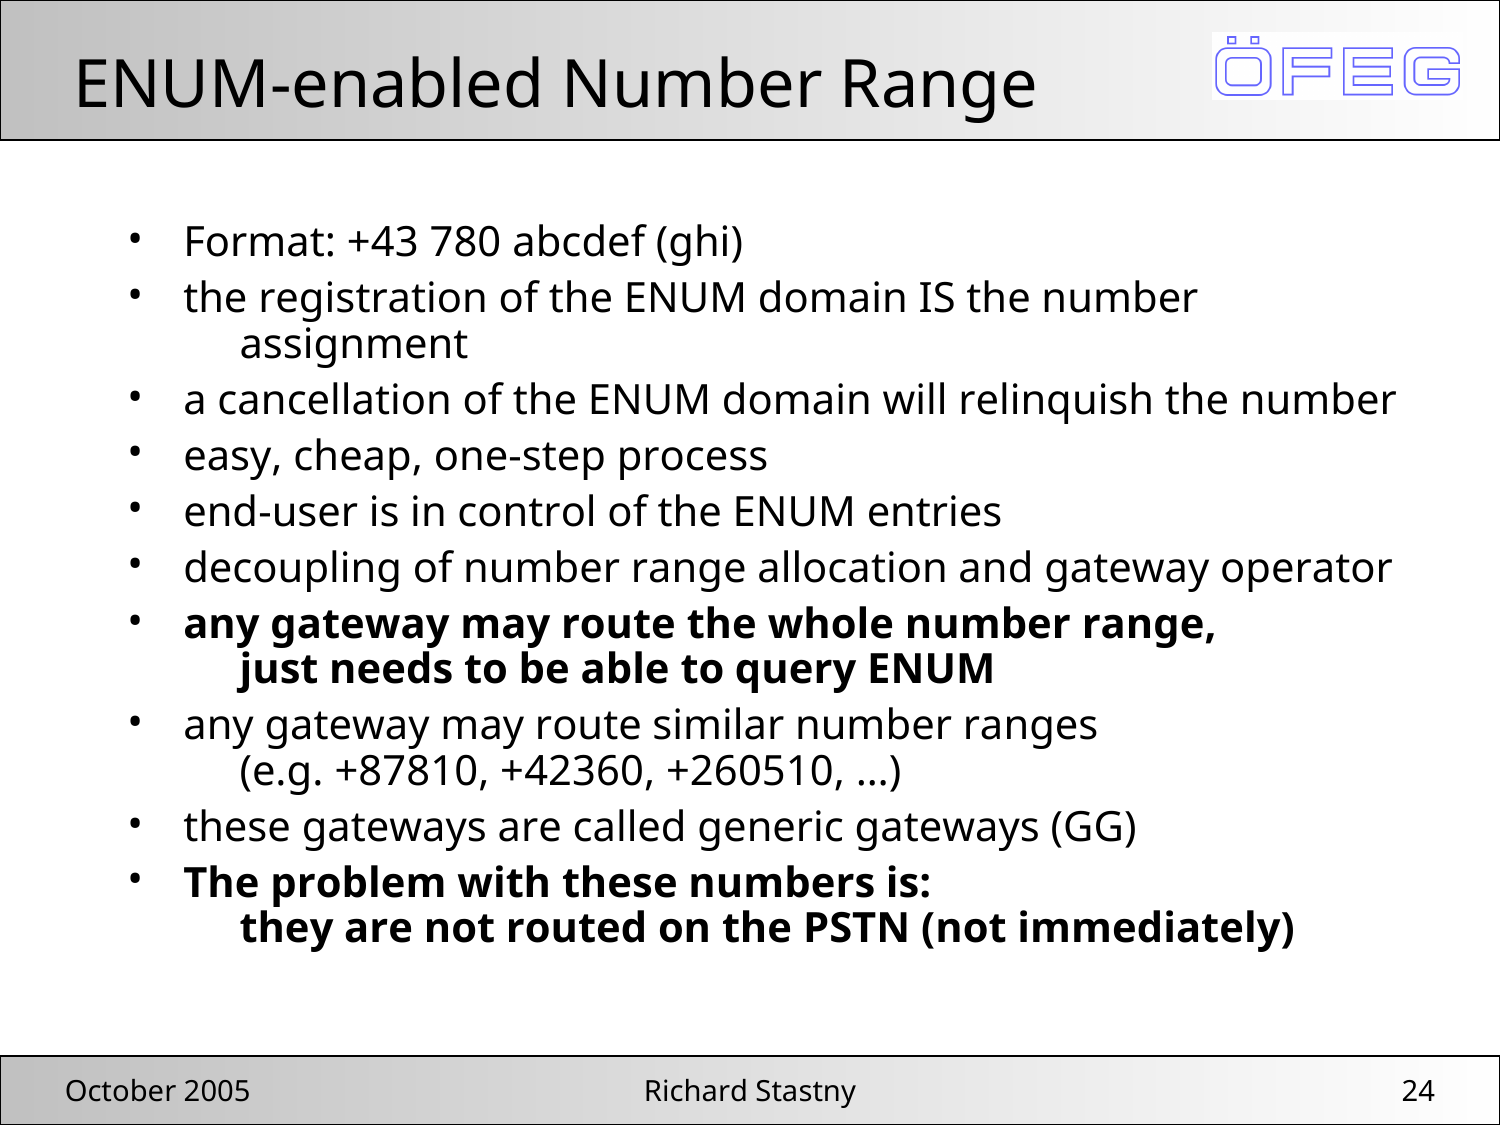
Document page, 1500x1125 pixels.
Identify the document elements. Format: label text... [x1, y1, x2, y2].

title ENUM-enabled Number Range [58, 31, 1407, 132]
picture [1407, 32, 1463, 100]
list Format: +43 780 abcdef (ghi) the registration of the ENUM domain IS the number assignment a cancellation of the ENUM domain will relinquish the number easy, cheap, one-step process end-user is in control of the ENUM entries decoupling of number range allocation and gateway operator any gateway may route the whole number range, just needs to be able to query ENUM any gateway may route similar number ranges (e.g. +87810, +42360, +260510, …) these gateways are called generic gateways (GG) The problem with these numbers is: they are not routed on the PSTN (not immediately) [112, 212, 1415, 1000]
